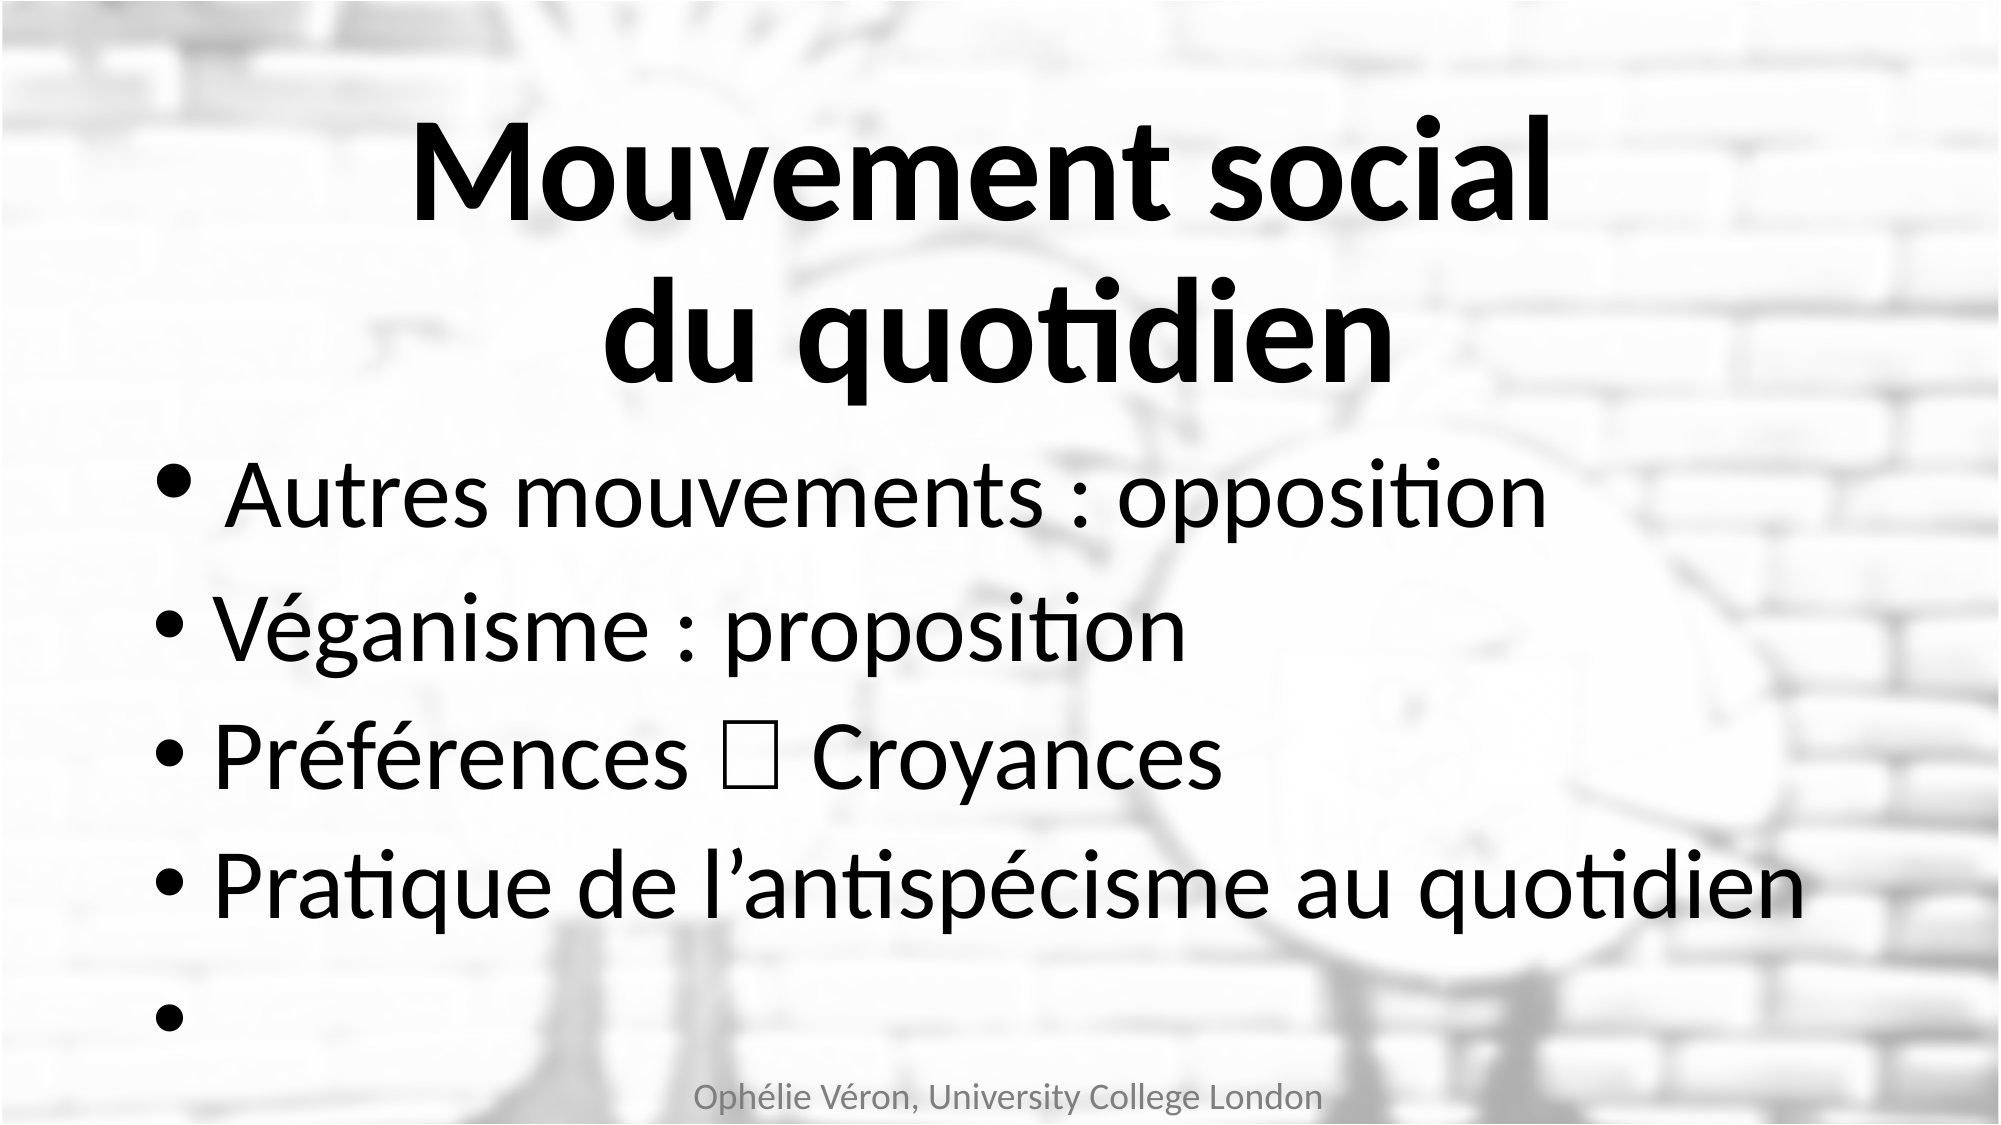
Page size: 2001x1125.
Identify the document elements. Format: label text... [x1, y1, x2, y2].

picture [2, 1, 1999, 1124]
title Mouvement social du quotidien [137, 83, 1863, 278]
list Autres mouvements : opposition Véganisme : proposition Préférences  Croyances Pratique de l’antispécisme au quotidien [137, 411, 1930, 1014]
text_box Ophélie Véron, University College London [678, 1064, 1348, 1125]
